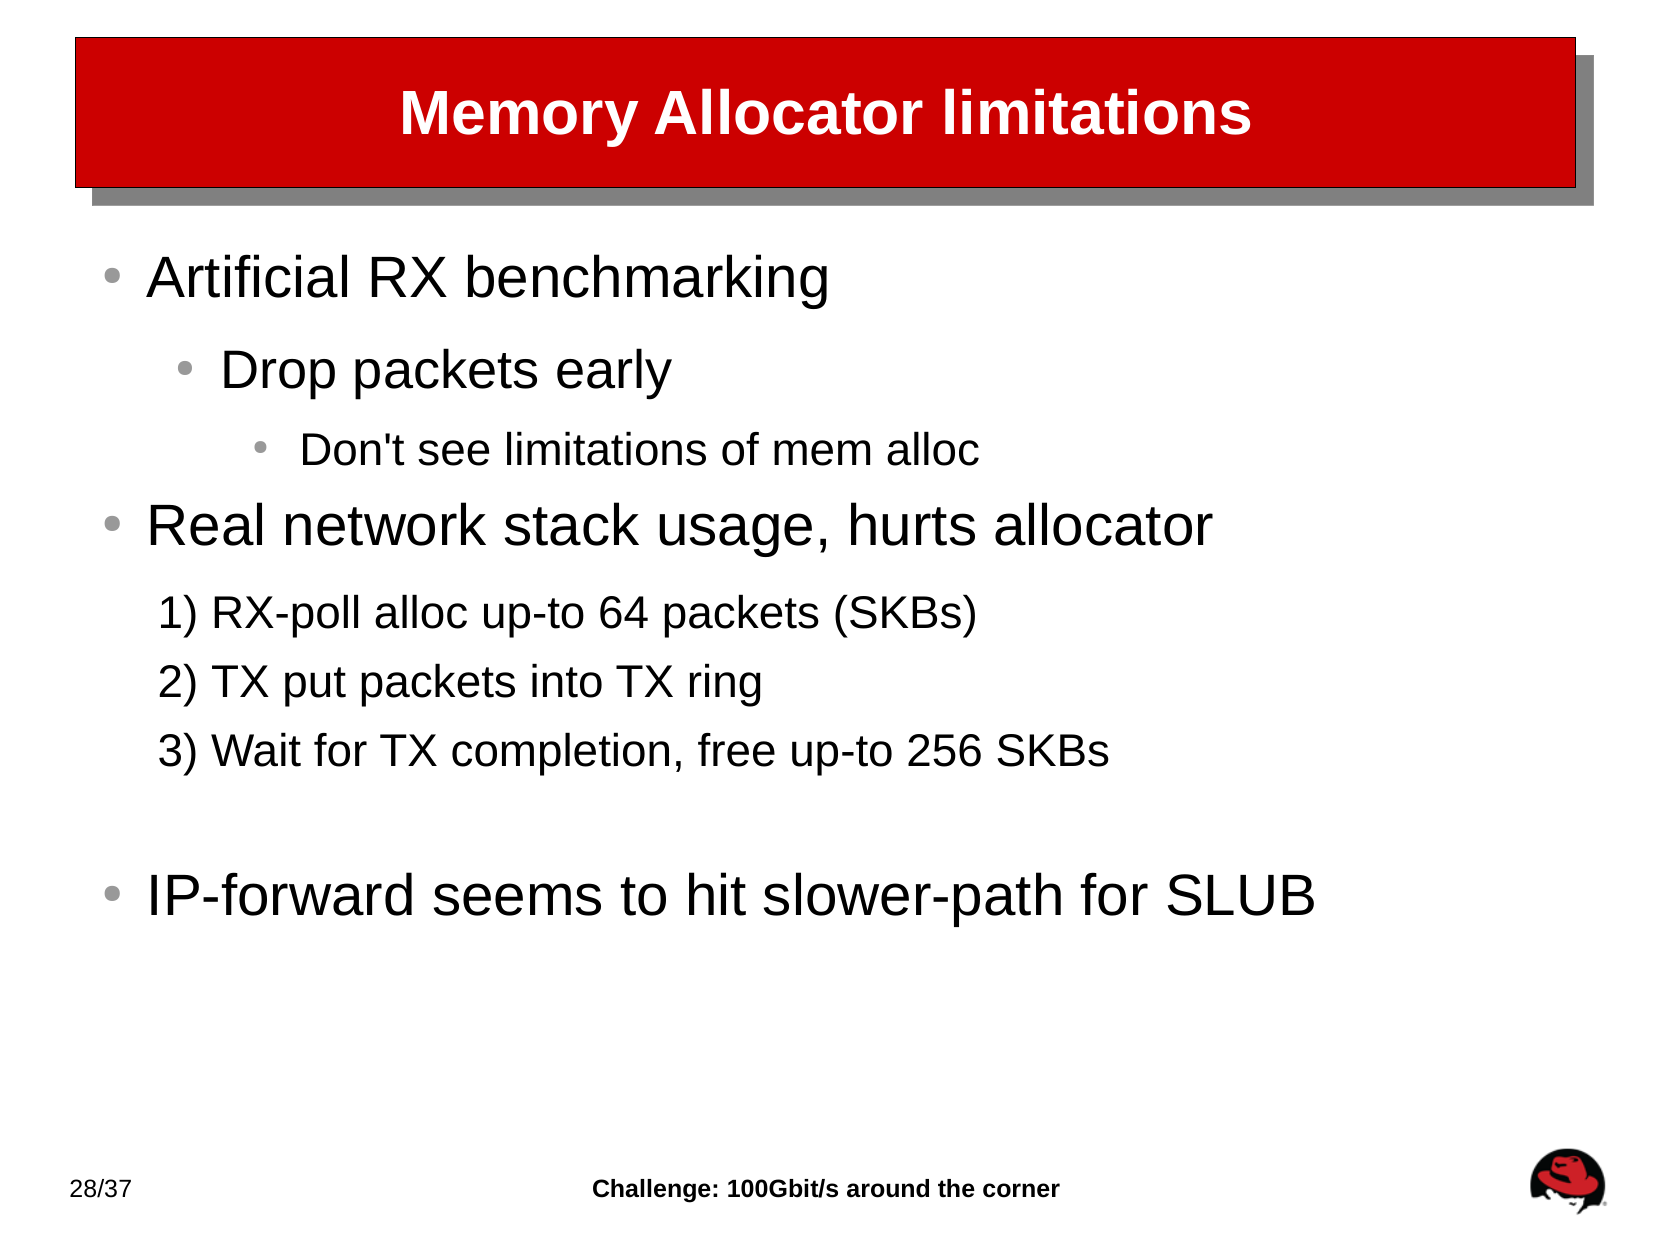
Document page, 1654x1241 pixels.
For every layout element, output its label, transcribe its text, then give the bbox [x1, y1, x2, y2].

picture [1529, 1146, 1613, 1224]
title Memory Allocator limitations [82, 37, 1571, 188]
list Artificial RX benchmarking Drop packets early Don't see limitations of mem alloc Real network stack usage, hurts allocator RX-poll alloc up-to 64 packets (SKBs) TX put packets into TX ring Wait for TX completion, free up-to 256 SKBs IP-forward seems to hit slower-path for SLUB [86, 244, 1576, 1039]
